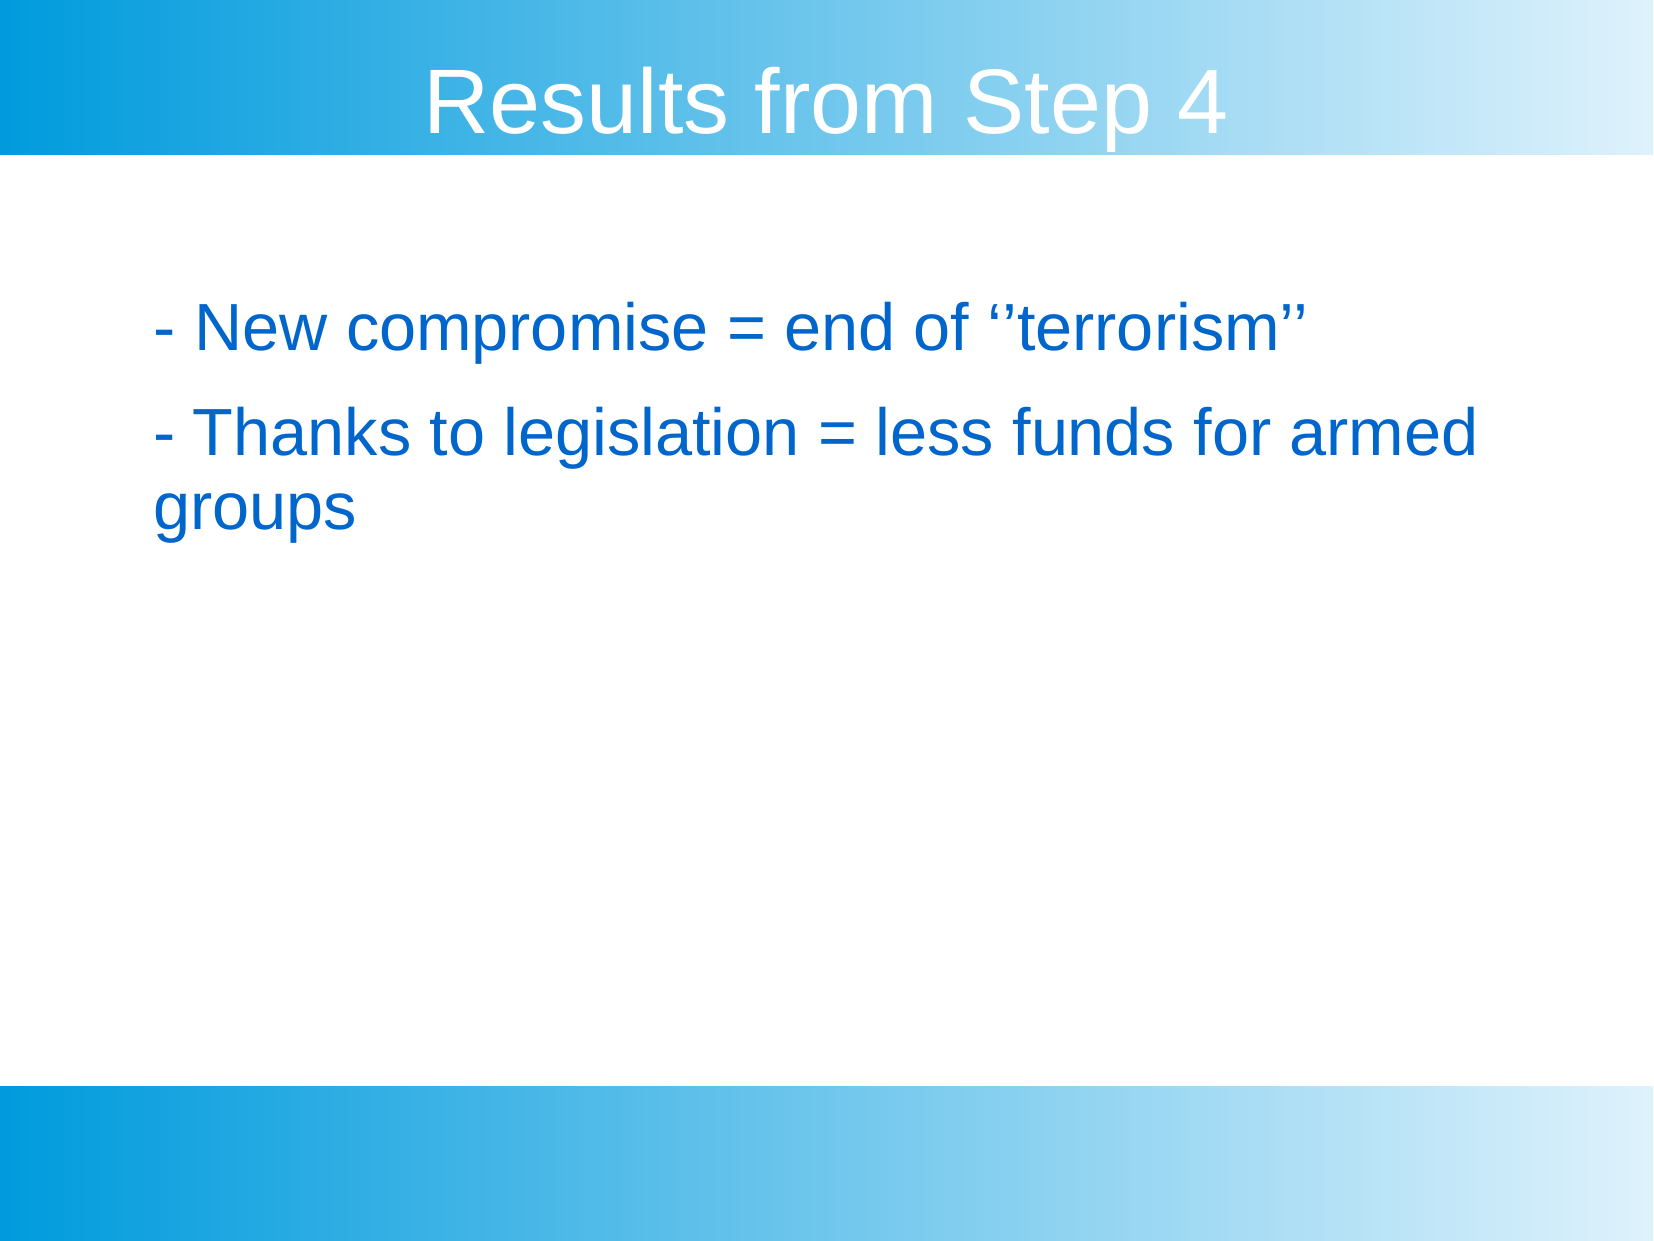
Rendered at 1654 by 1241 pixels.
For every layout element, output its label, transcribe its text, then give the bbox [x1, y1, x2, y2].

list - New compromise = end of ‘’terrorism’’ - Thanks to legislation = less funds for armed groups [82, 290, 1571, 1010]
title Results from Step 4 [82, 49, 1571, 155]
